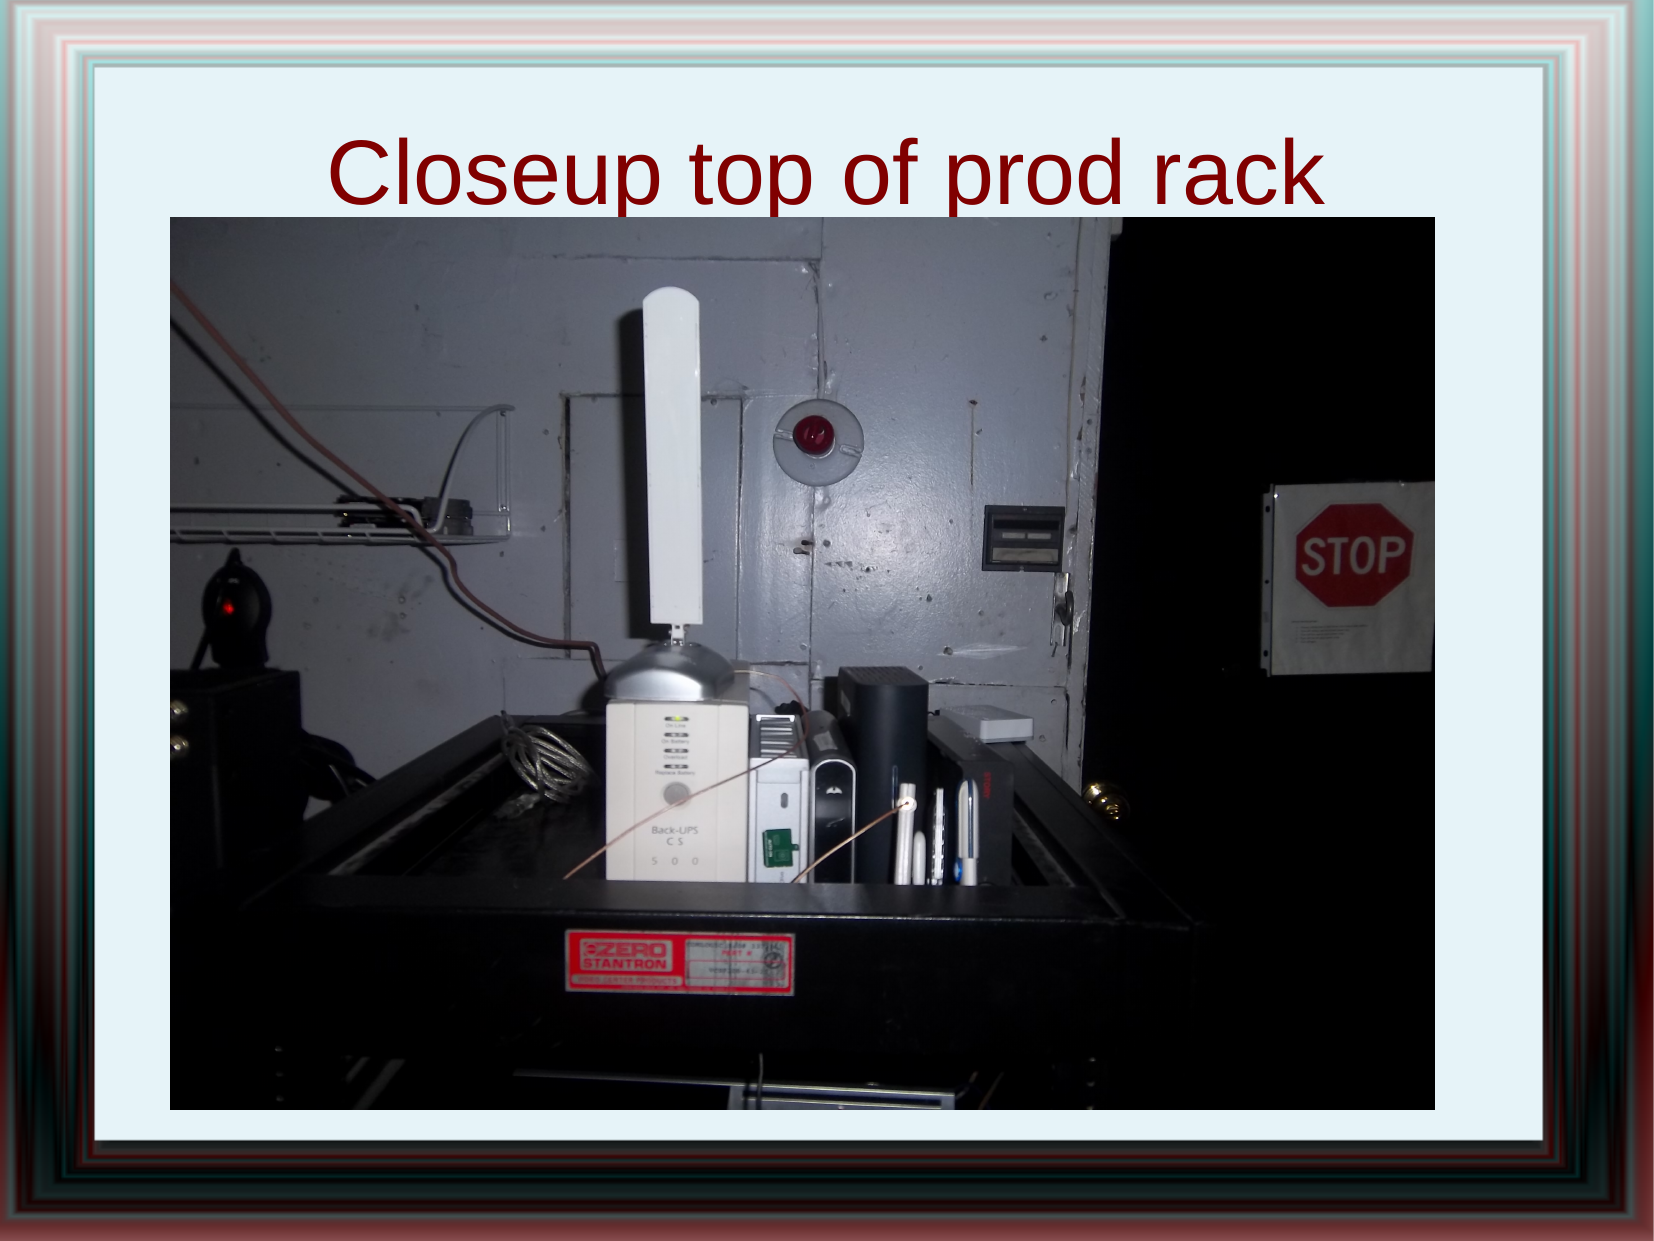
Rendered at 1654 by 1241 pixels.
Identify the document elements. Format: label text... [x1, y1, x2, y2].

title Closeup top of prod rack [118, 95, 1536, 250]
picture [0, 0, 1654, 1241]
